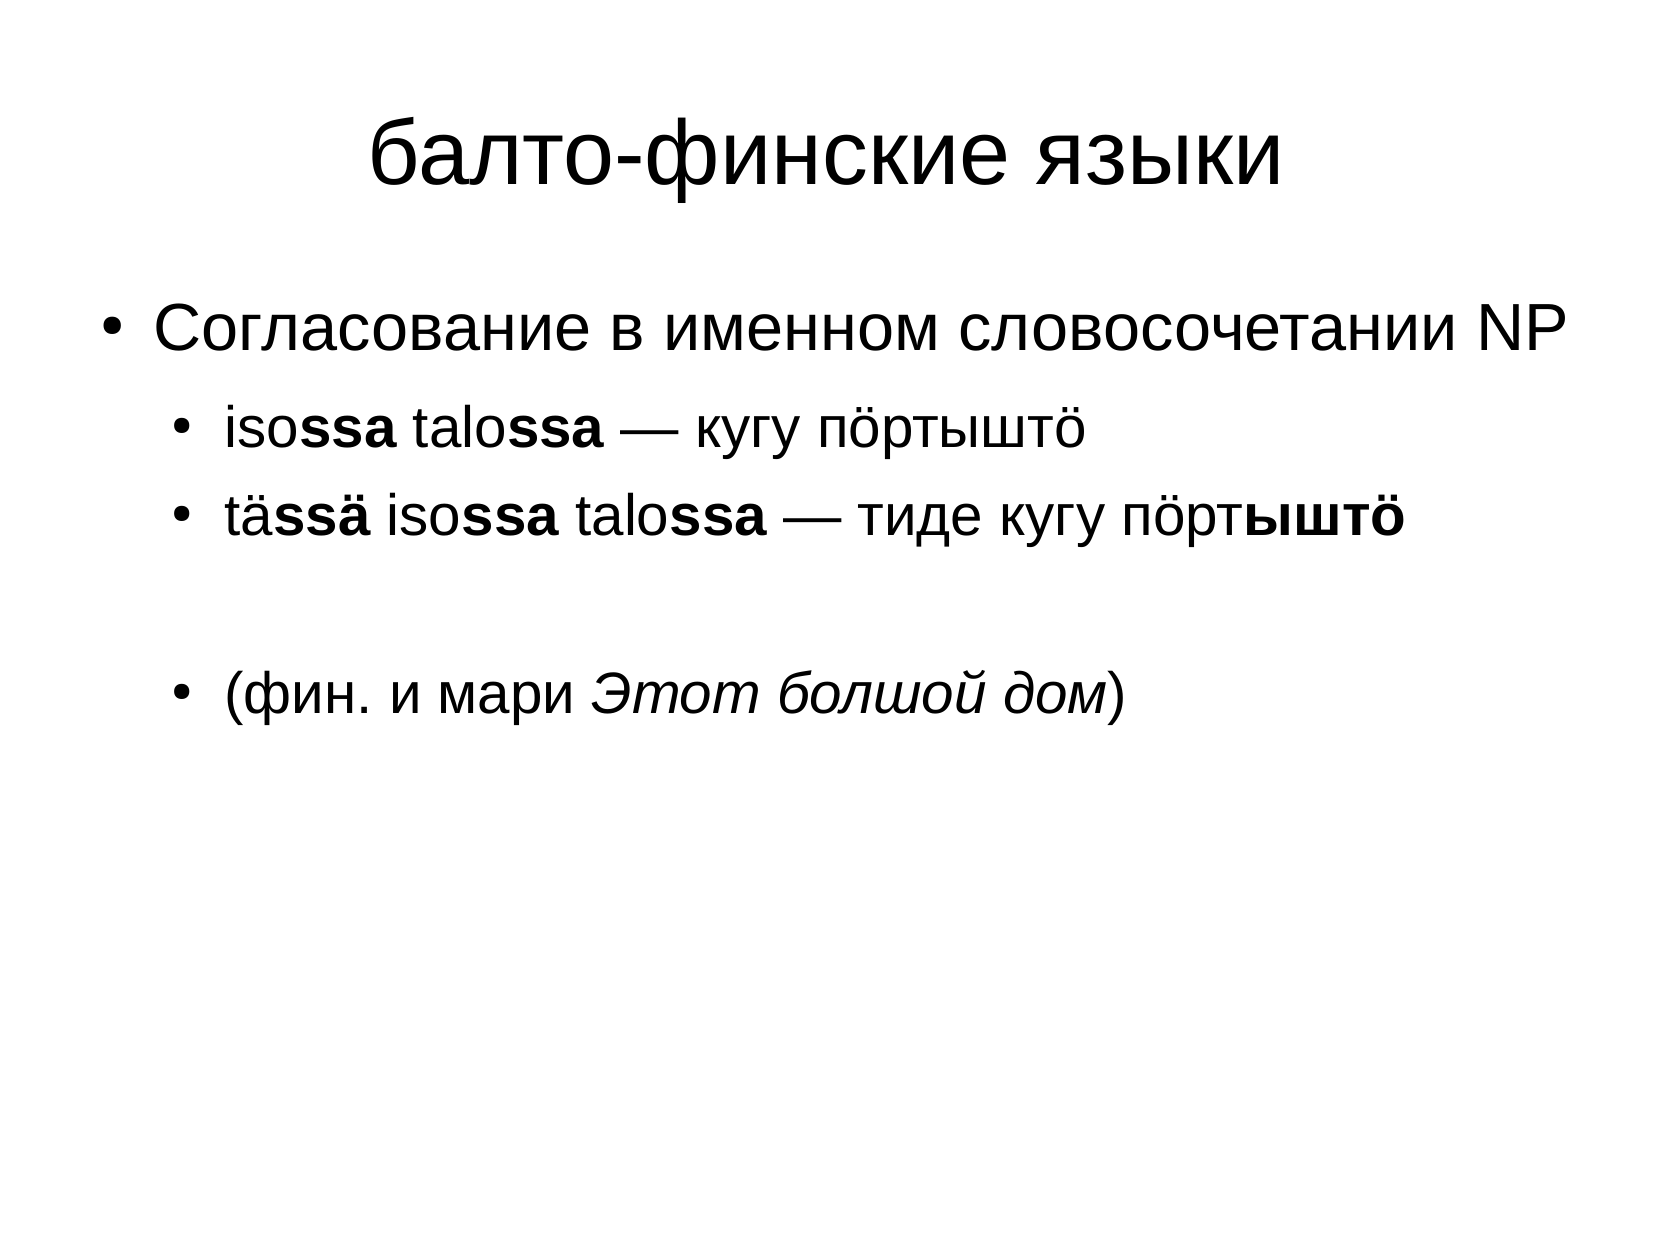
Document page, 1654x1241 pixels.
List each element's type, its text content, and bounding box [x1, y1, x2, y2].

list Согласование в именном словосочетании NP isossa talossa — кугу пӧртыштӧ tässä isossa talossa — тиде кугу пӧртыштӧ (фин. и мари Этот болшой дом) [82, 290, 1571, 1109]
title балто-финские языки [82, 49, 1571, 257]
